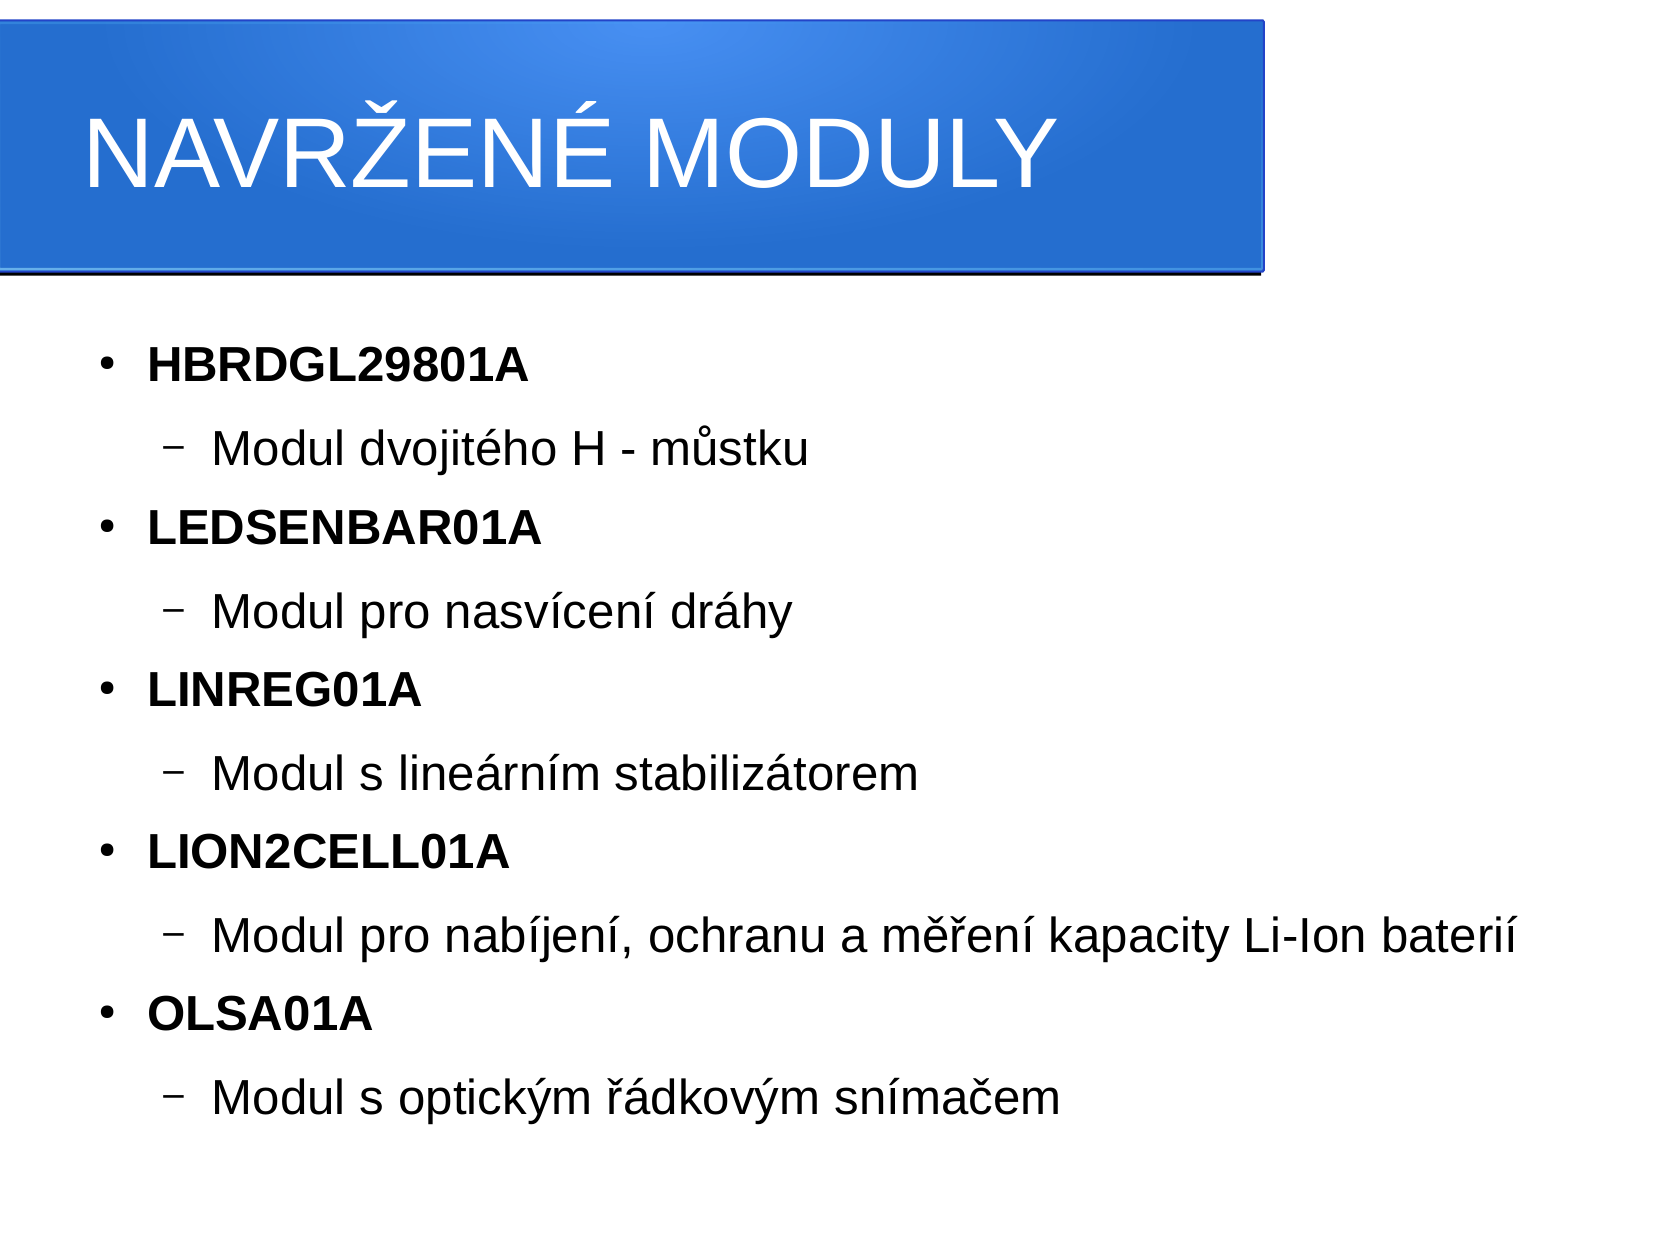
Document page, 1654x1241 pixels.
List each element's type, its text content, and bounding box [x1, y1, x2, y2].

list HBRDGL29801A Modul dvojitého H - můstku LEDSENBAR01A Modul pro nasvícení dráhy LINREG01A Modul s lineárním stabilizátorem LION2CELL01A Modul pro nabíjení, ochranu a měření kapacity Li-Ion baterií OLSA01A Modul s optickým řádkovým snímačem [82, 337, 1538, 1134]
title NAVRŽENÉ MODULY [82, 49, 1250, 257]
